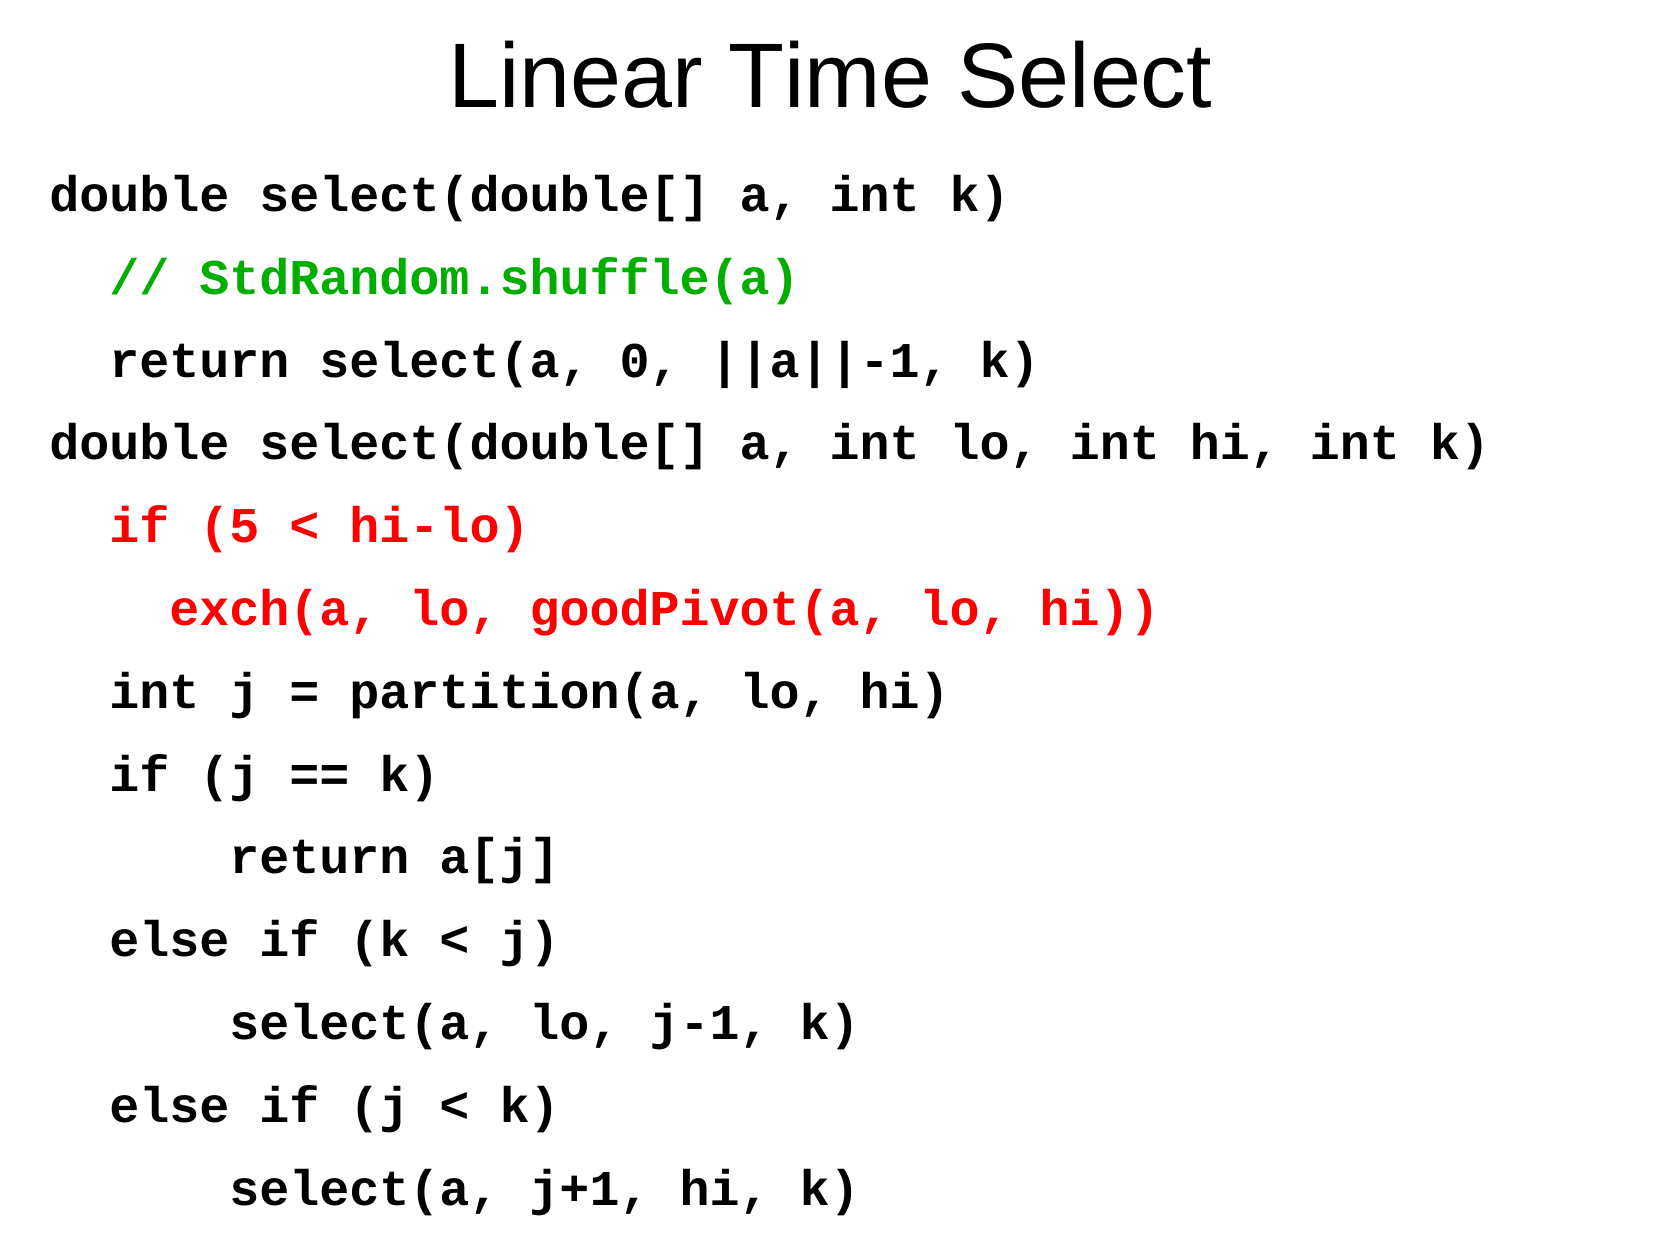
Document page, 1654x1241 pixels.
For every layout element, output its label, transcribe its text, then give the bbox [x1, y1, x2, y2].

title Linear Time Select [86, 0, 1575, 151]
list double select(double[] a, int k) // StdRandom.shuffle(a) return select(a, 0, ||a||-1, k) double select(double[] a, int lo, int hi, int k) if (5 < hi-lo) exch(a, lo, goodPivot(a, lo, hi)) int j = partition(a, lo, hi) if (j == k) return a[j] else if (k < j) select(a, lo, j-1, k) else if (j < k) select(a, j+1, hi, k) [49, 162, 1645, 1216]
